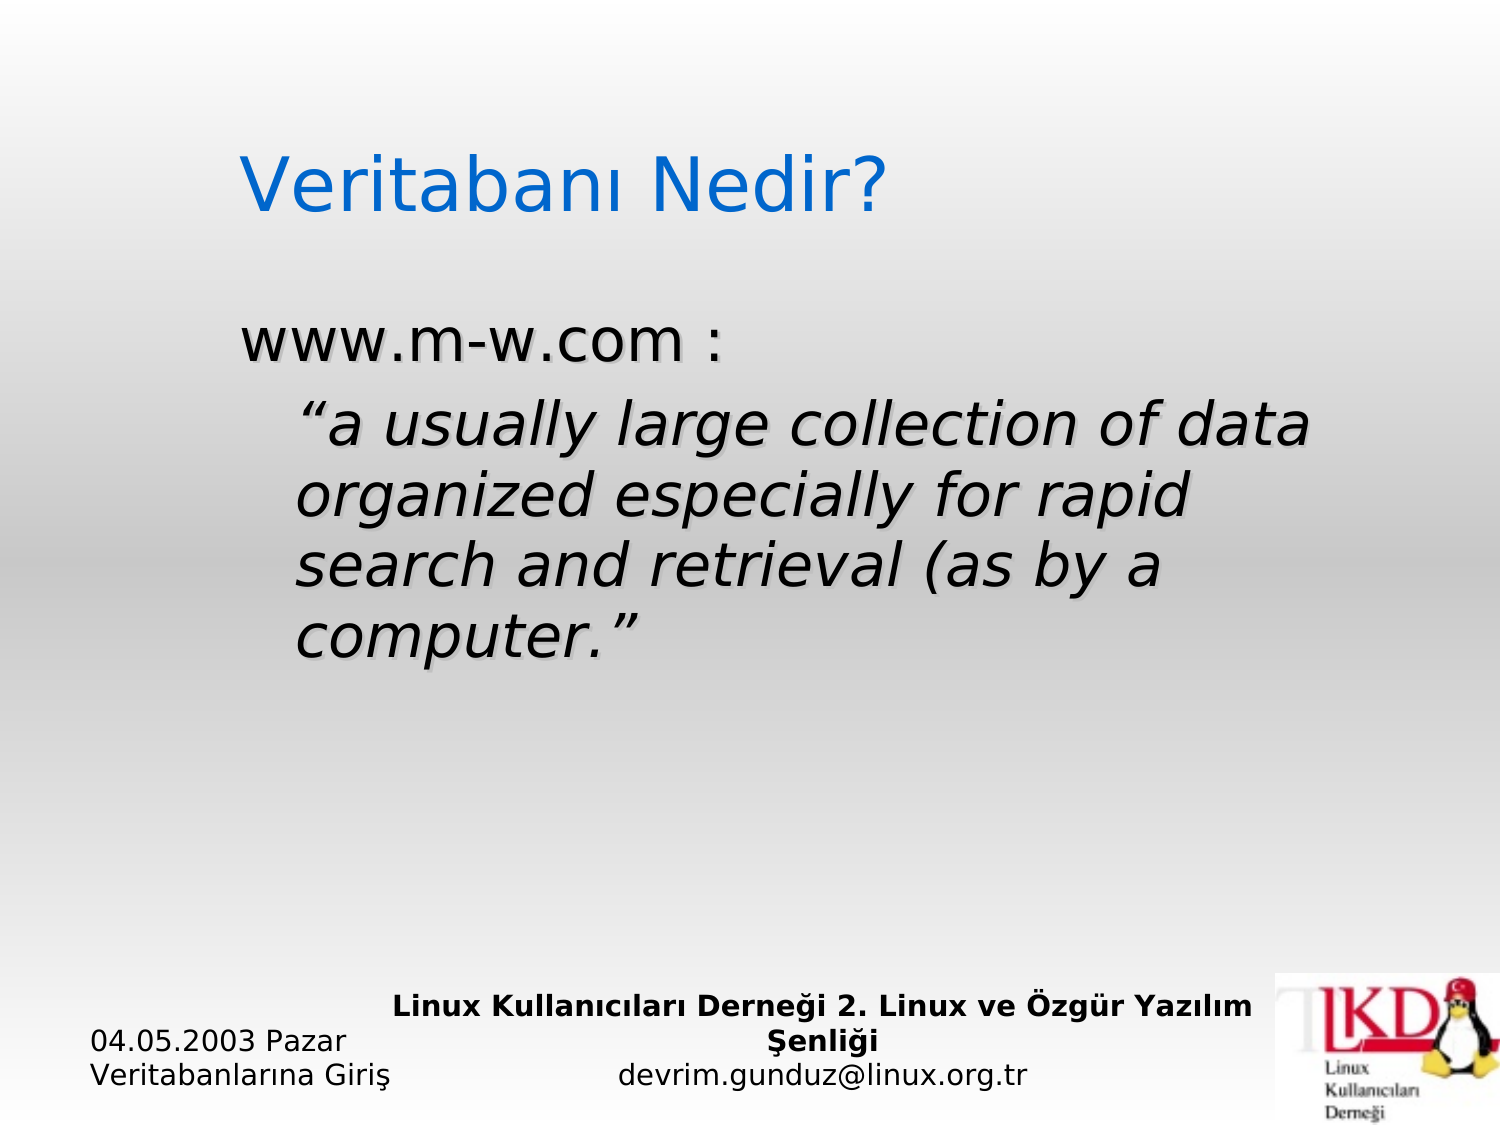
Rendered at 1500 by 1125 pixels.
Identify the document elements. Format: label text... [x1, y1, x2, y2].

list www.m-w.com : “a usually large collection of data organized especially for rapid search and retrieval (as by a computer.” [224, 299, 1425, 975]
picture [1275, 973, 1500, 1125]
title Veritabanı Nedir? [224, 49, 1425, 237]
